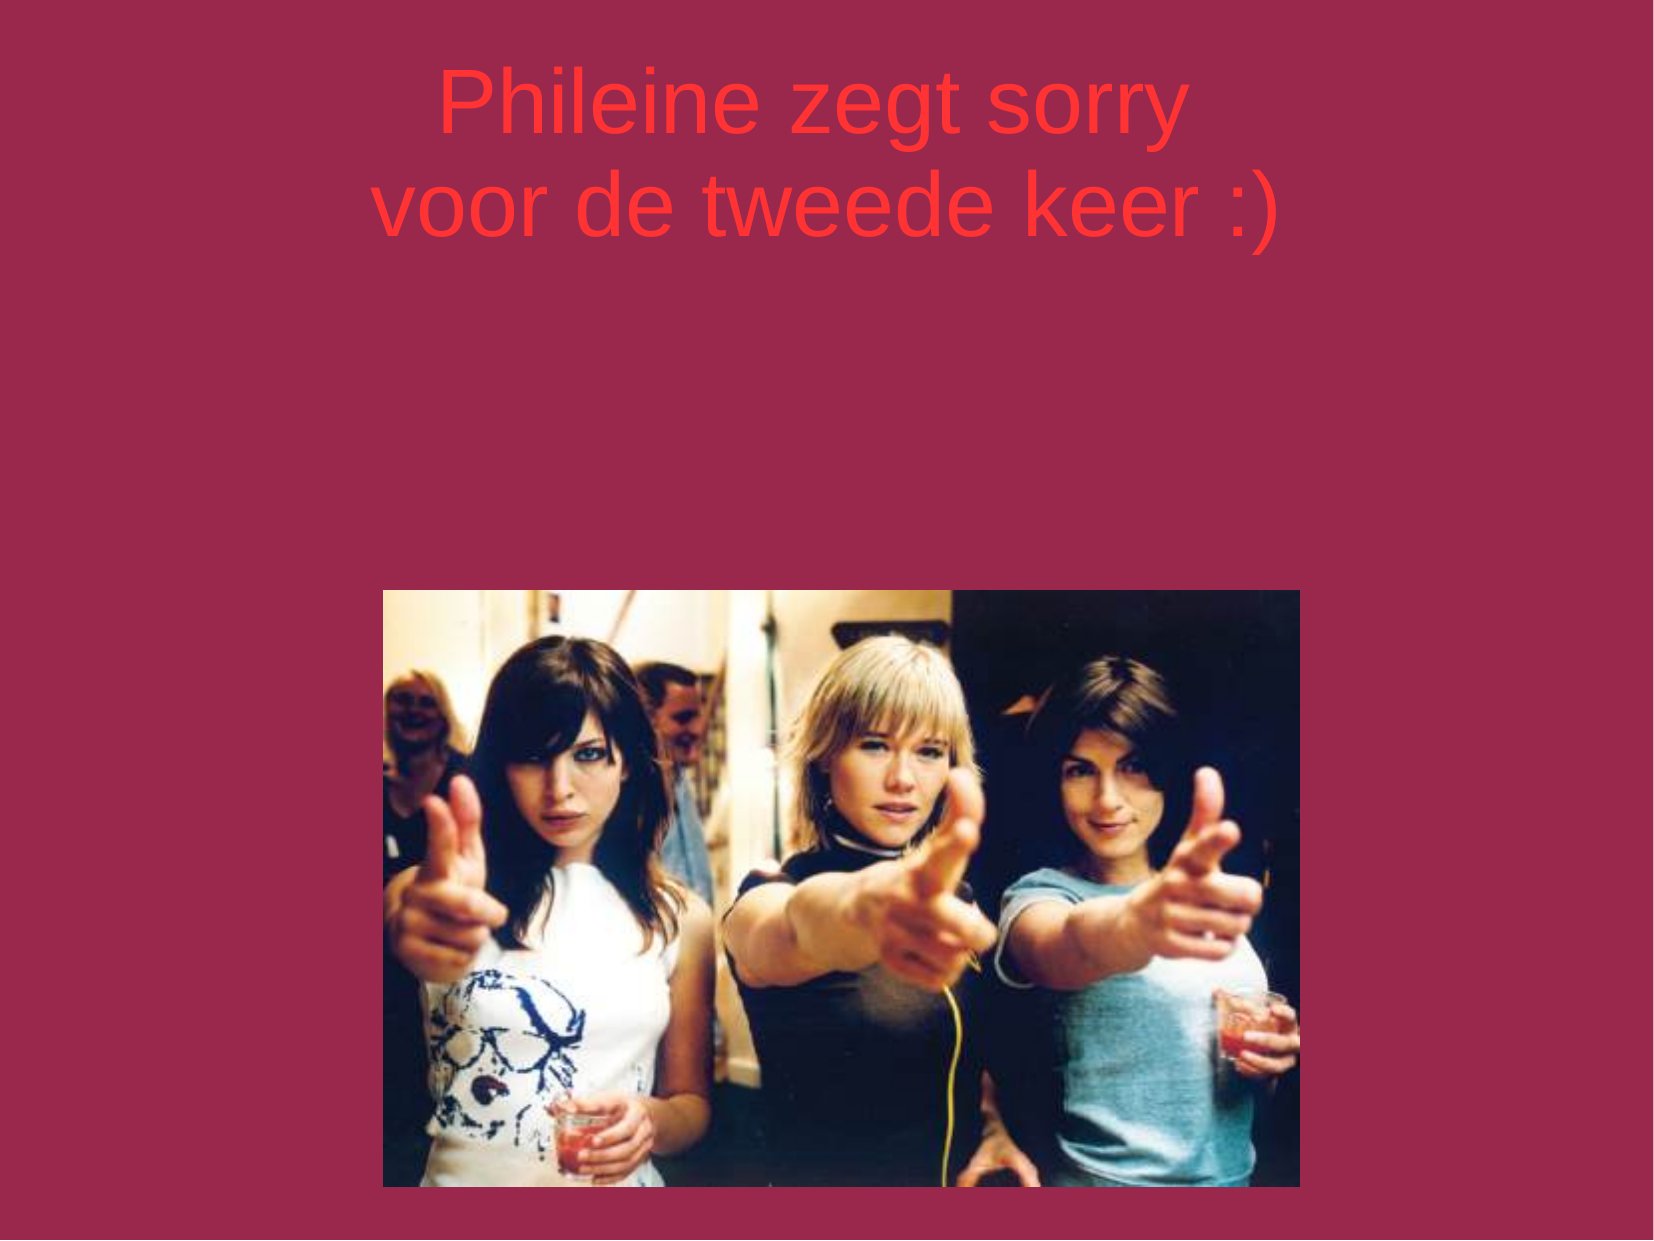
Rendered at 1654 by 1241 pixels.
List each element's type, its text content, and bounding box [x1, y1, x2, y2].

picture [383, 590, 1300, 1187]
title Phileine zegt sorry voor de tweede keer :) [82, 50, 1571, 256]
